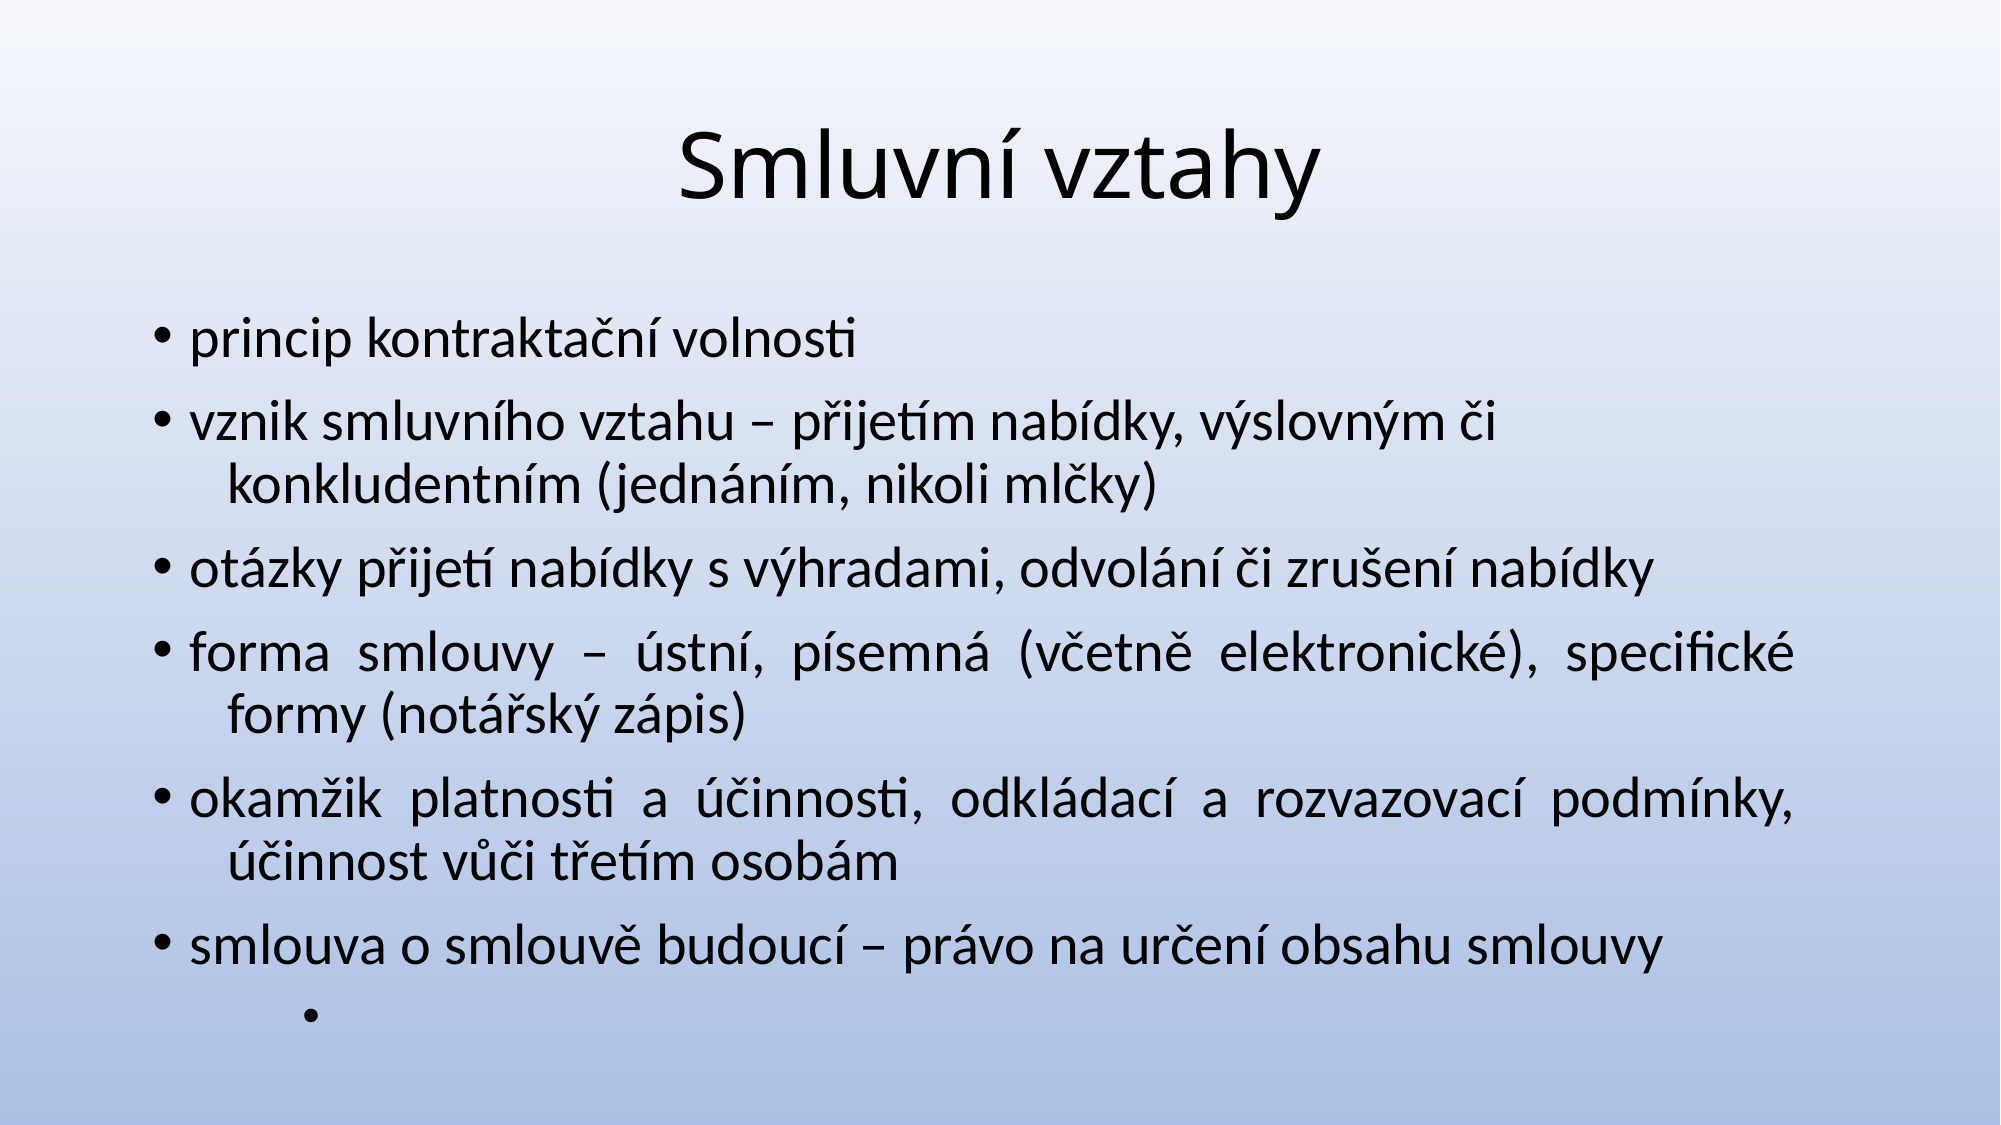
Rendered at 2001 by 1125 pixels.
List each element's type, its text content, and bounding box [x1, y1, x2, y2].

title Smluvní vztahy [137, 59, 1863, 278]
list princip kontraktační volnosti vznik smluvního vztahu – přijetím nabídky, výslovným či konkludentním (jednáním, nikoli mlčky) otázky přijetí nabídky s výhradami, odvolání či zrušení nabídky forma smlouvy – ústní, písemná (včetně elektronické), specifické formy (notářský zápis) okamžik platnosti a účinnosti, odkládací a rozvazovací podmínky, účinnost vůči třetím osobám smlouva o smlouvě budoucí – právo na určení obsahu smlouvy [137, 299, 1863, 1014]
